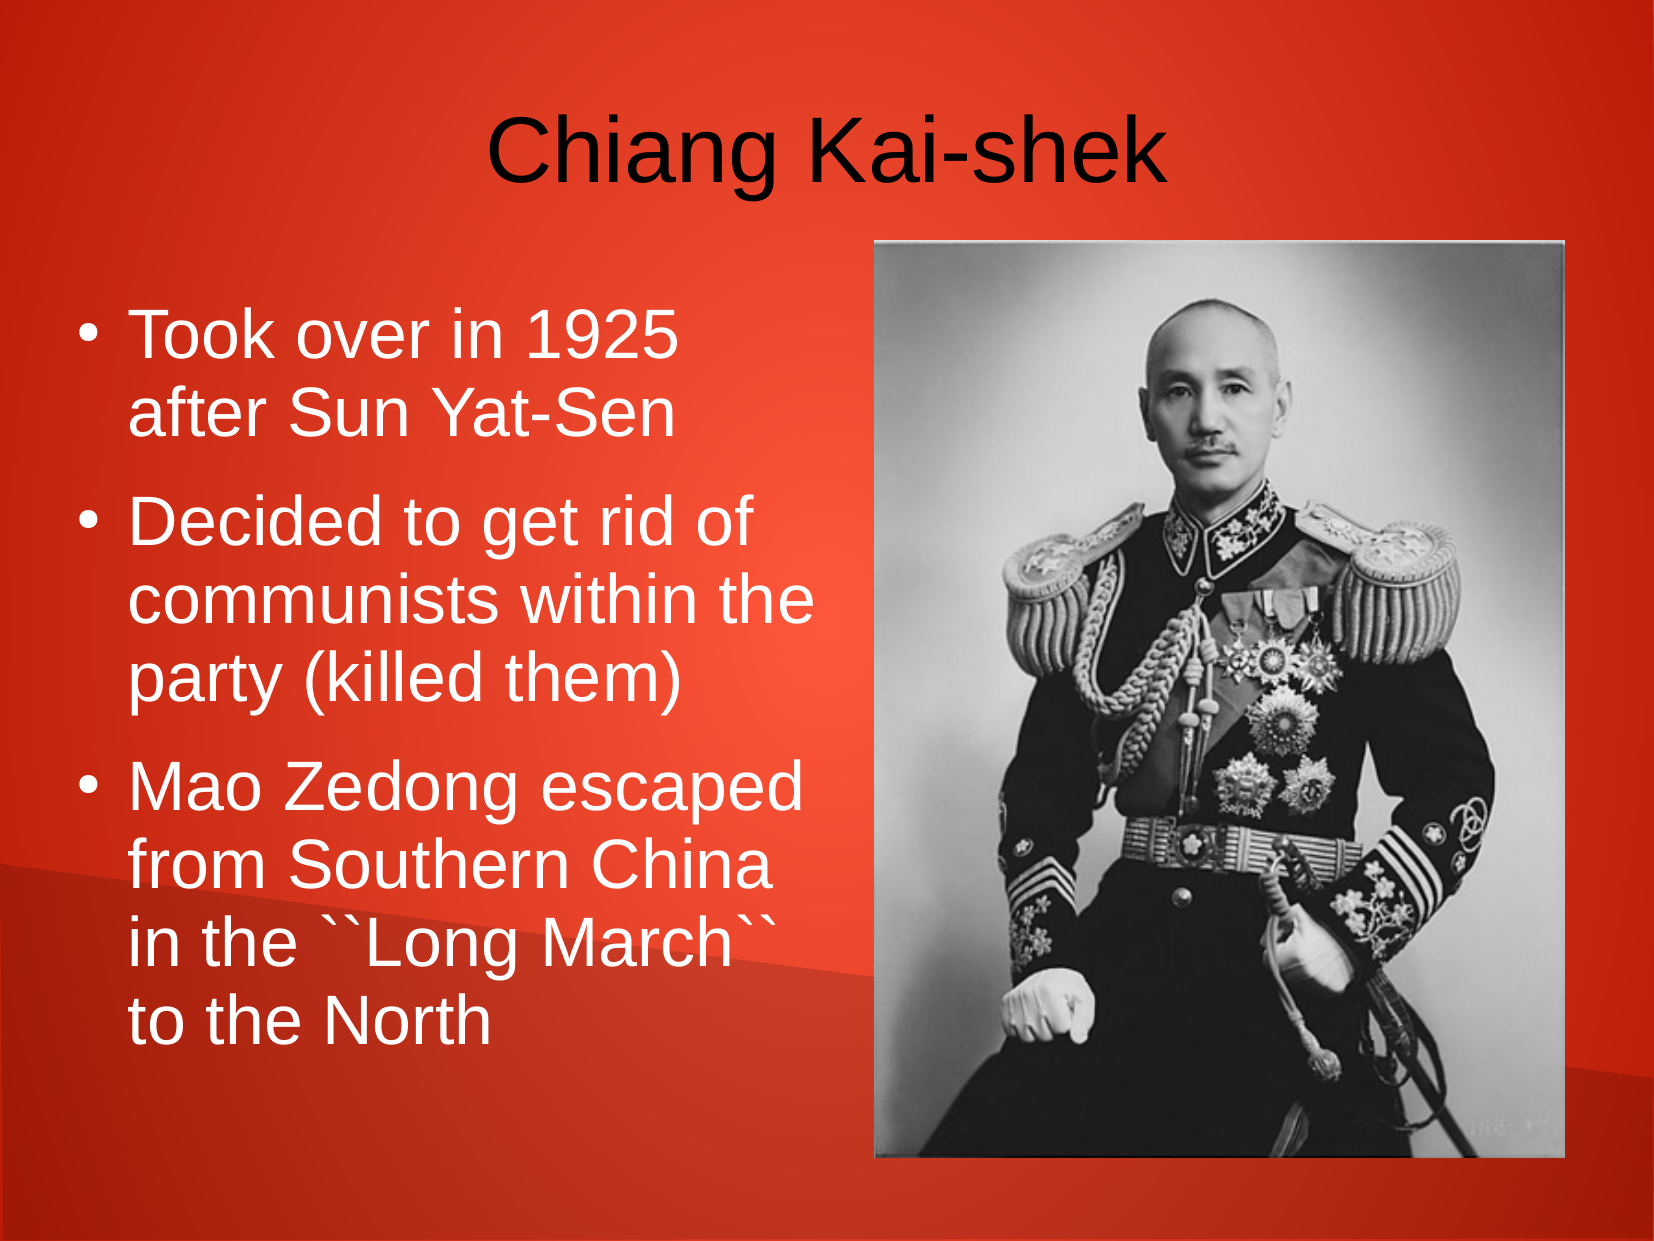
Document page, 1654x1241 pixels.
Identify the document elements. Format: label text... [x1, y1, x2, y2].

picture [874, 240, 1565, 1158]
list Took over in 1925 after Sun Yat-Sen Decided to get rid of communists within the party (killed them) Mao Zedong escaped from Southern China in the ``Long March`` to the North [59, 295, 827, 1075]
title Chiang Kai-shek [82, 47, 1571, 252]
